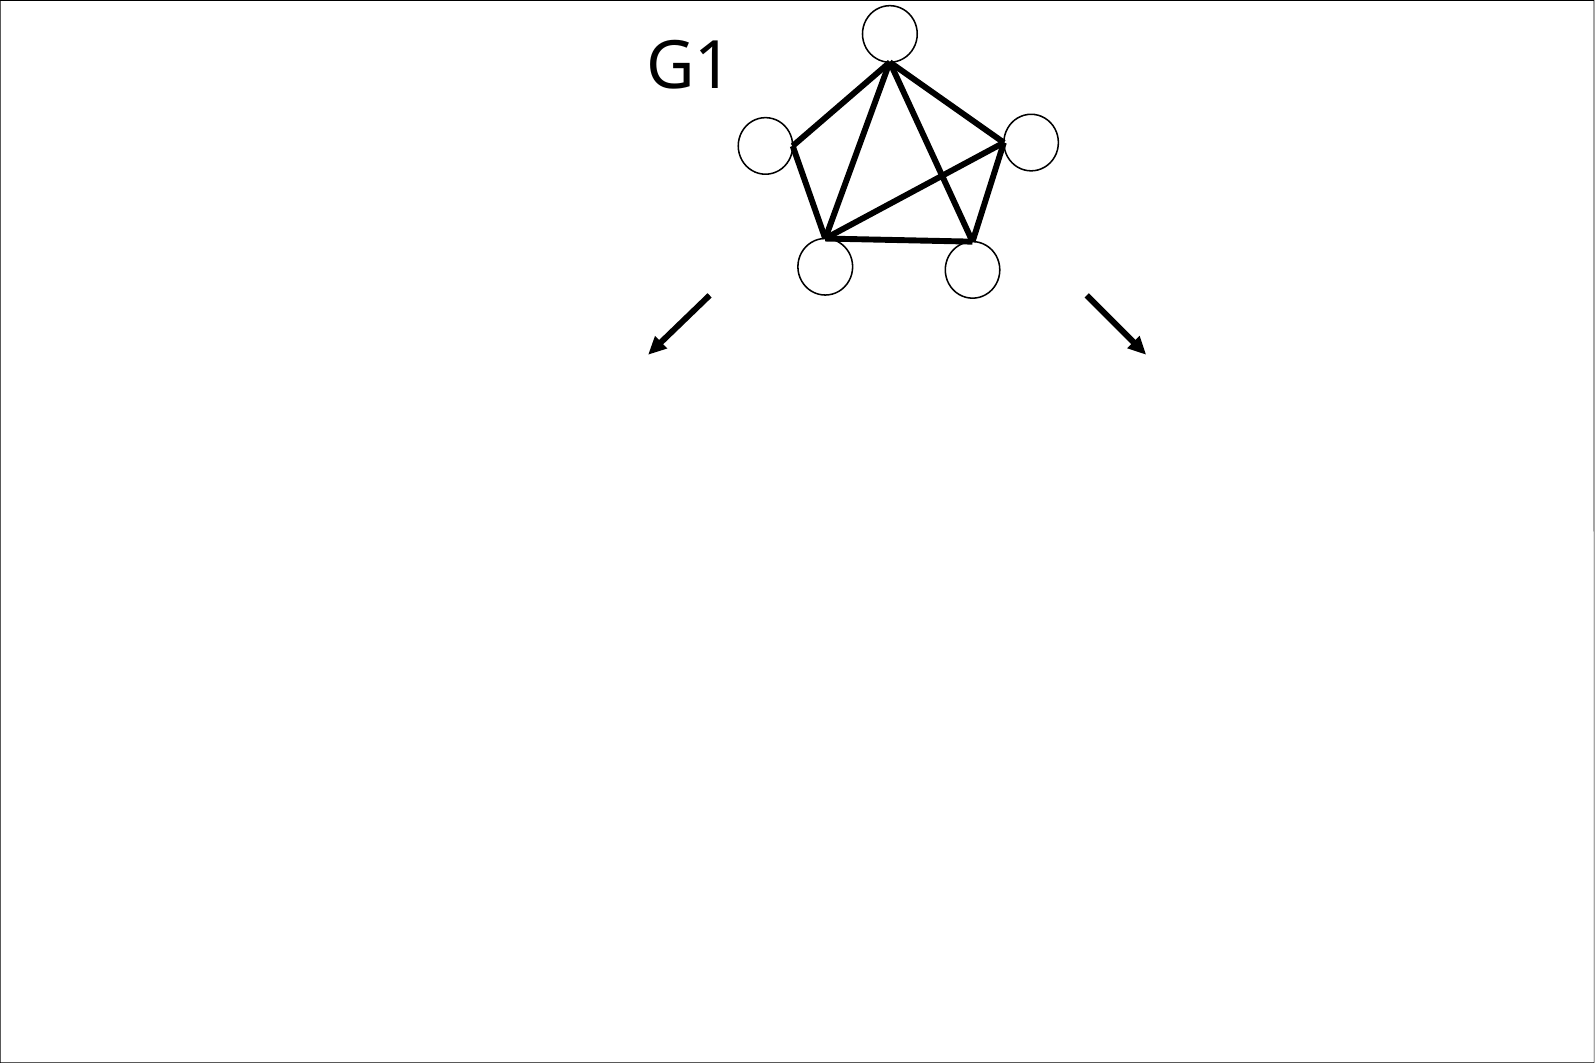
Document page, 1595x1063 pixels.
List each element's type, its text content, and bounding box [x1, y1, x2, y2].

text_box [1004, 114, 1059, 171]
text_box [797, 238, 853, 296]
text_box G1 [629, 30, 816, 119]
text_box [738, 119, 793, 175]
text_box [862, 5, 918, 62]
text_box [945, 241, 1000, 299]
